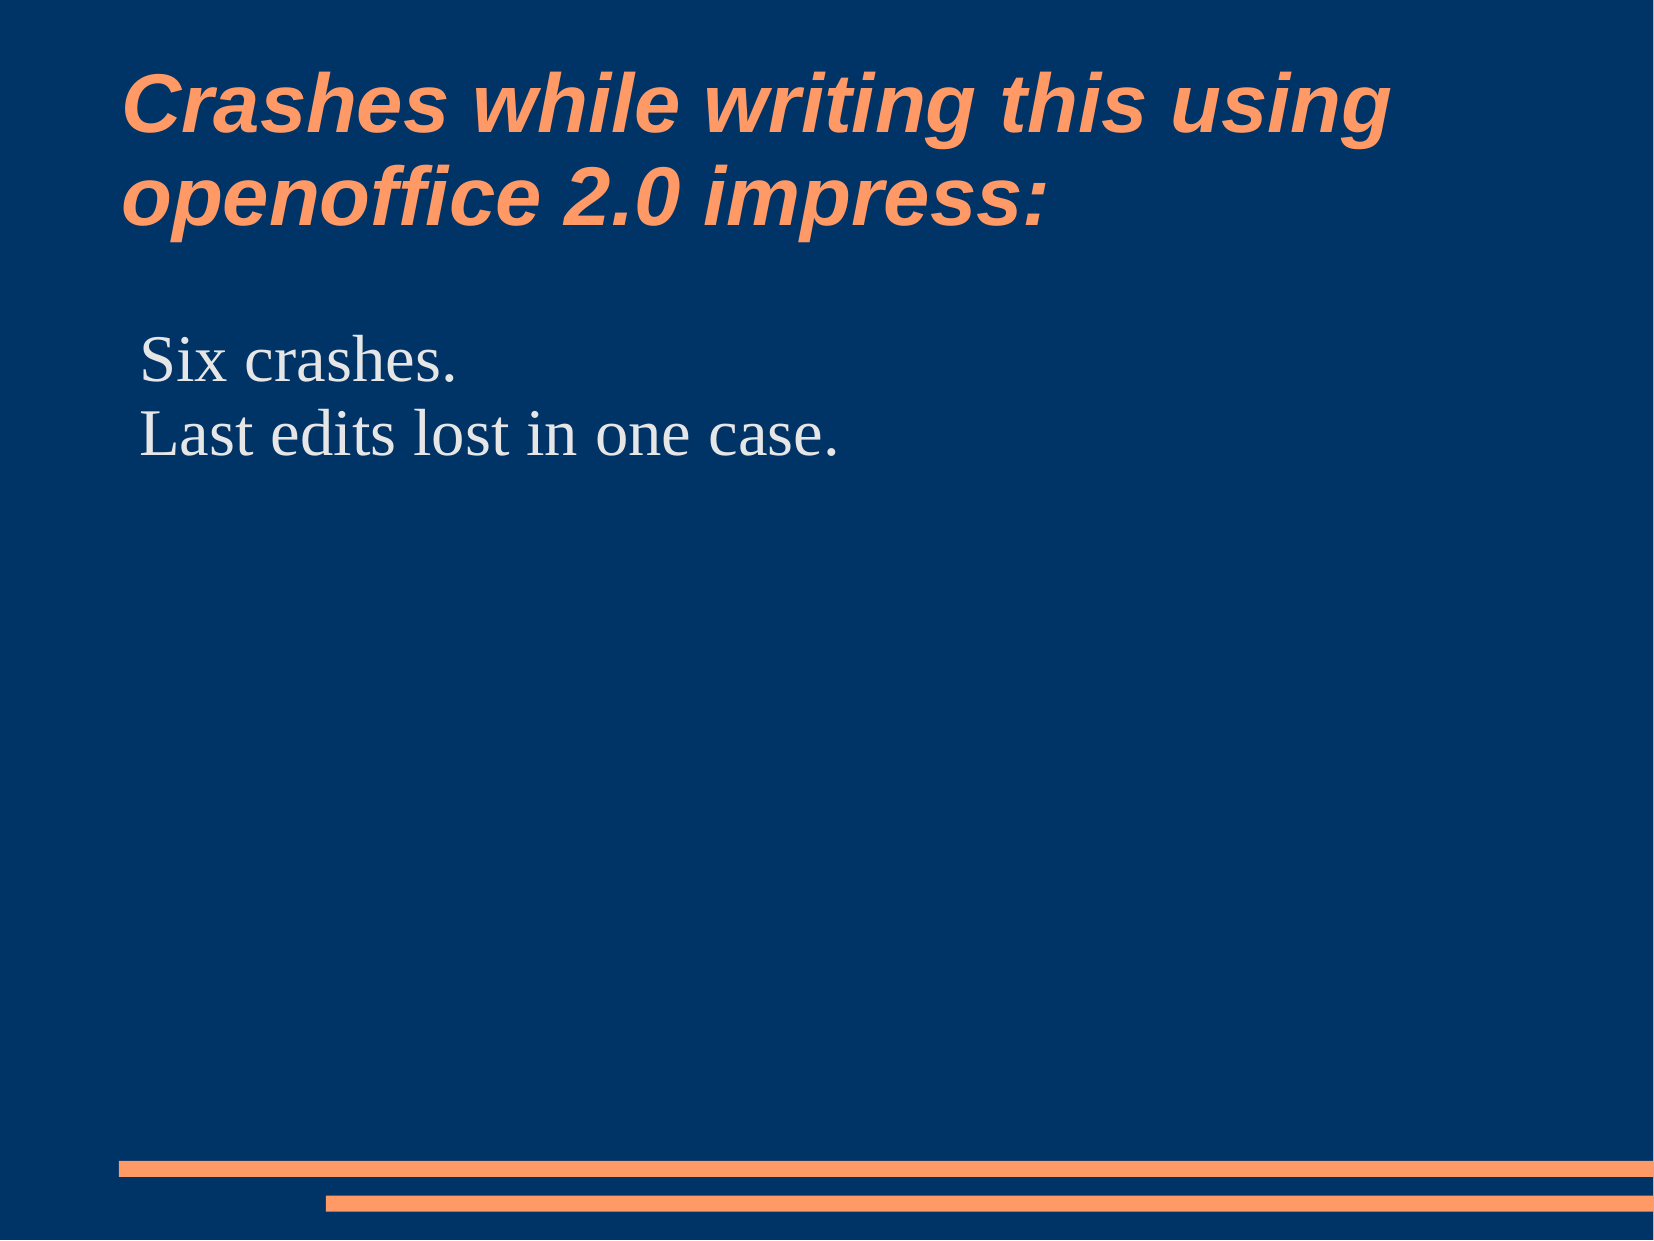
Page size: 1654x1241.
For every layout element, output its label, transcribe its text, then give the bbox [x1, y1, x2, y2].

title Crashes while writing this using openoffice 2.0 impress: [121, 46, 1534, 254]
list Six crashes. Last edits lost in one case. [121, 322, 1561, 1133]
